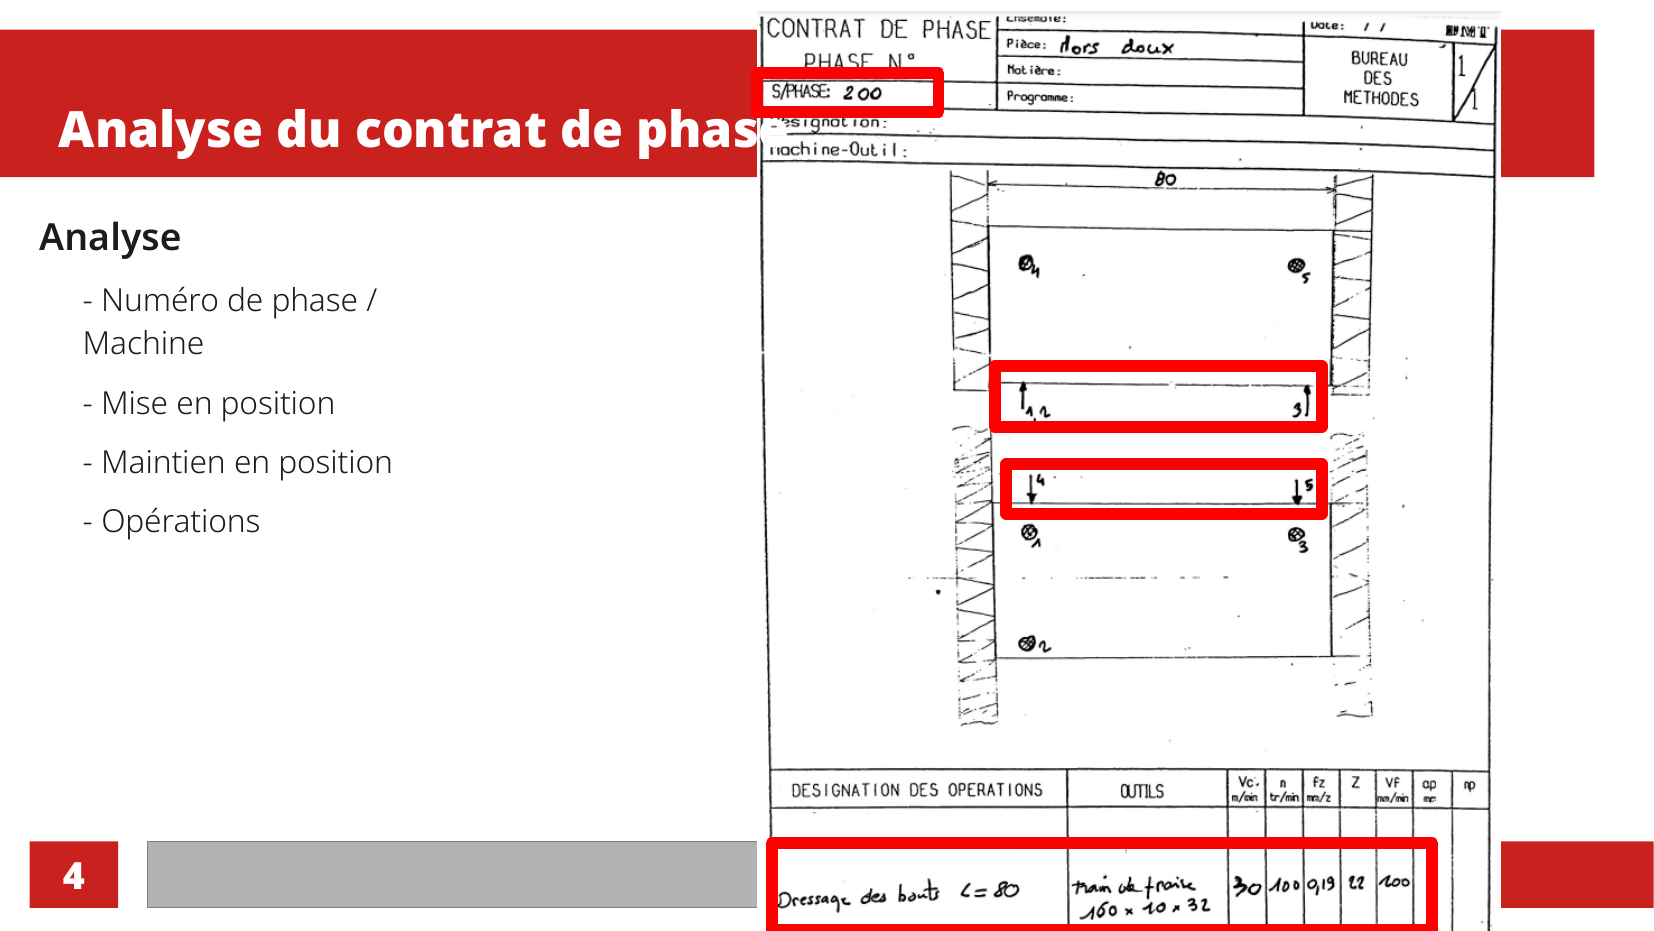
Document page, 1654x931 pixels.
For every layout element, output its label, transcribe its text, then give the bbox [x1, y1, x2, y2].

picture [778, 849, 1426, 924]
picture [757, 163, 1501, 931]
picture [757, 11, 1501, 44]
title Analyse du contrat de phase [59, 44, 1595, 163]
list Analyse - Numéro de phase / Machine - Mise en position - Maintien en position - Opérations [39, 210, 495, 543]
